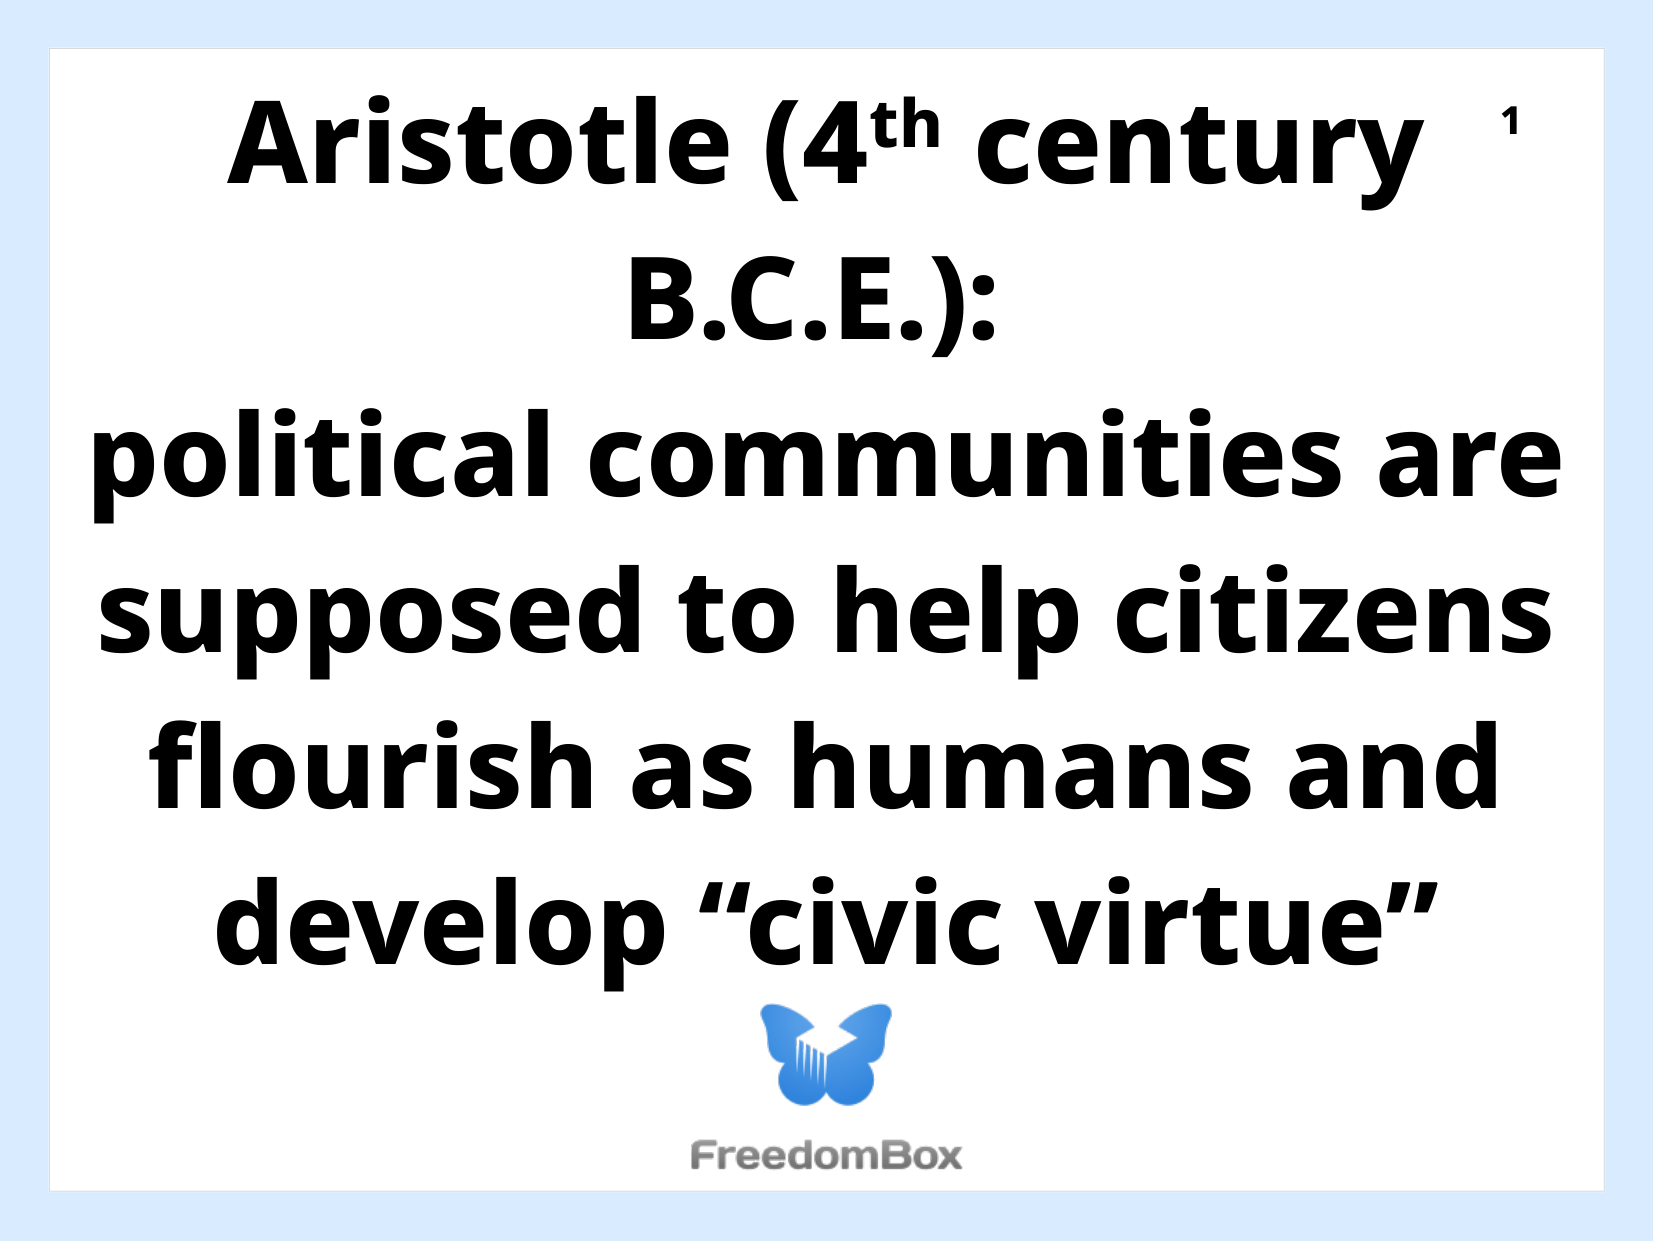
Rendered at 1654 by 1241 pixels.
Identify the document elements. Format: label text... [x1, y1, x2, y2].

subtitle Aristotle (4th century B.C.E.): political communities are supposed to help citizens flourish as humans and develop “civic virtue” [82, 49, 1571, 1010]
text_box 1 [1485, 90, 1537, 171]
picture [0, 0, 1654, 1241]
